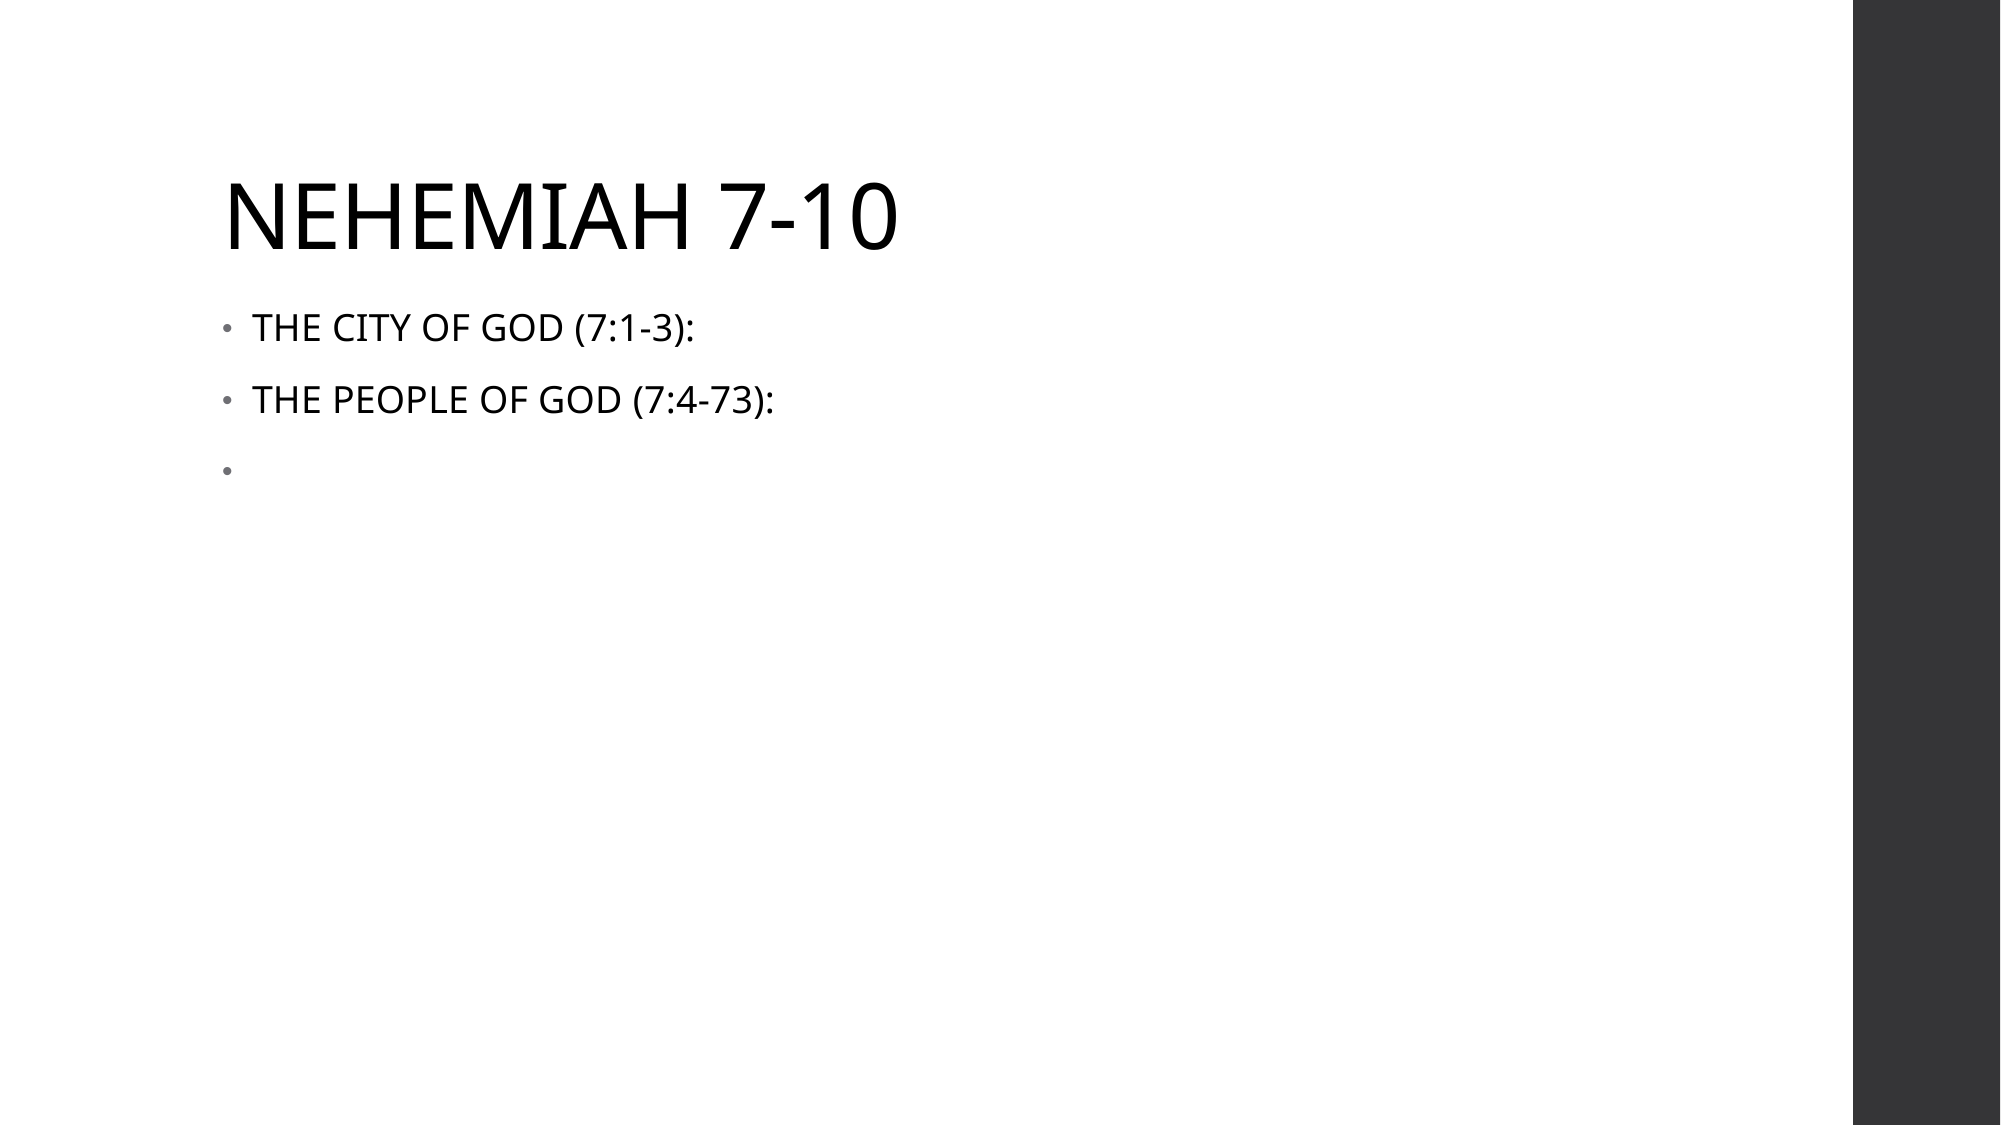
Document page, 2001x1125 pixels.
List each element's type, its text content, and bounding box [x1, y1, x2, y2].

list THE CITY OF GOD (7:1-3): THE PEOPLE OF GOD (7:4-73): [206, 299, 1617, 1014]
title NEHEMIAH 7-10 [206, 60, 1797, 278]
